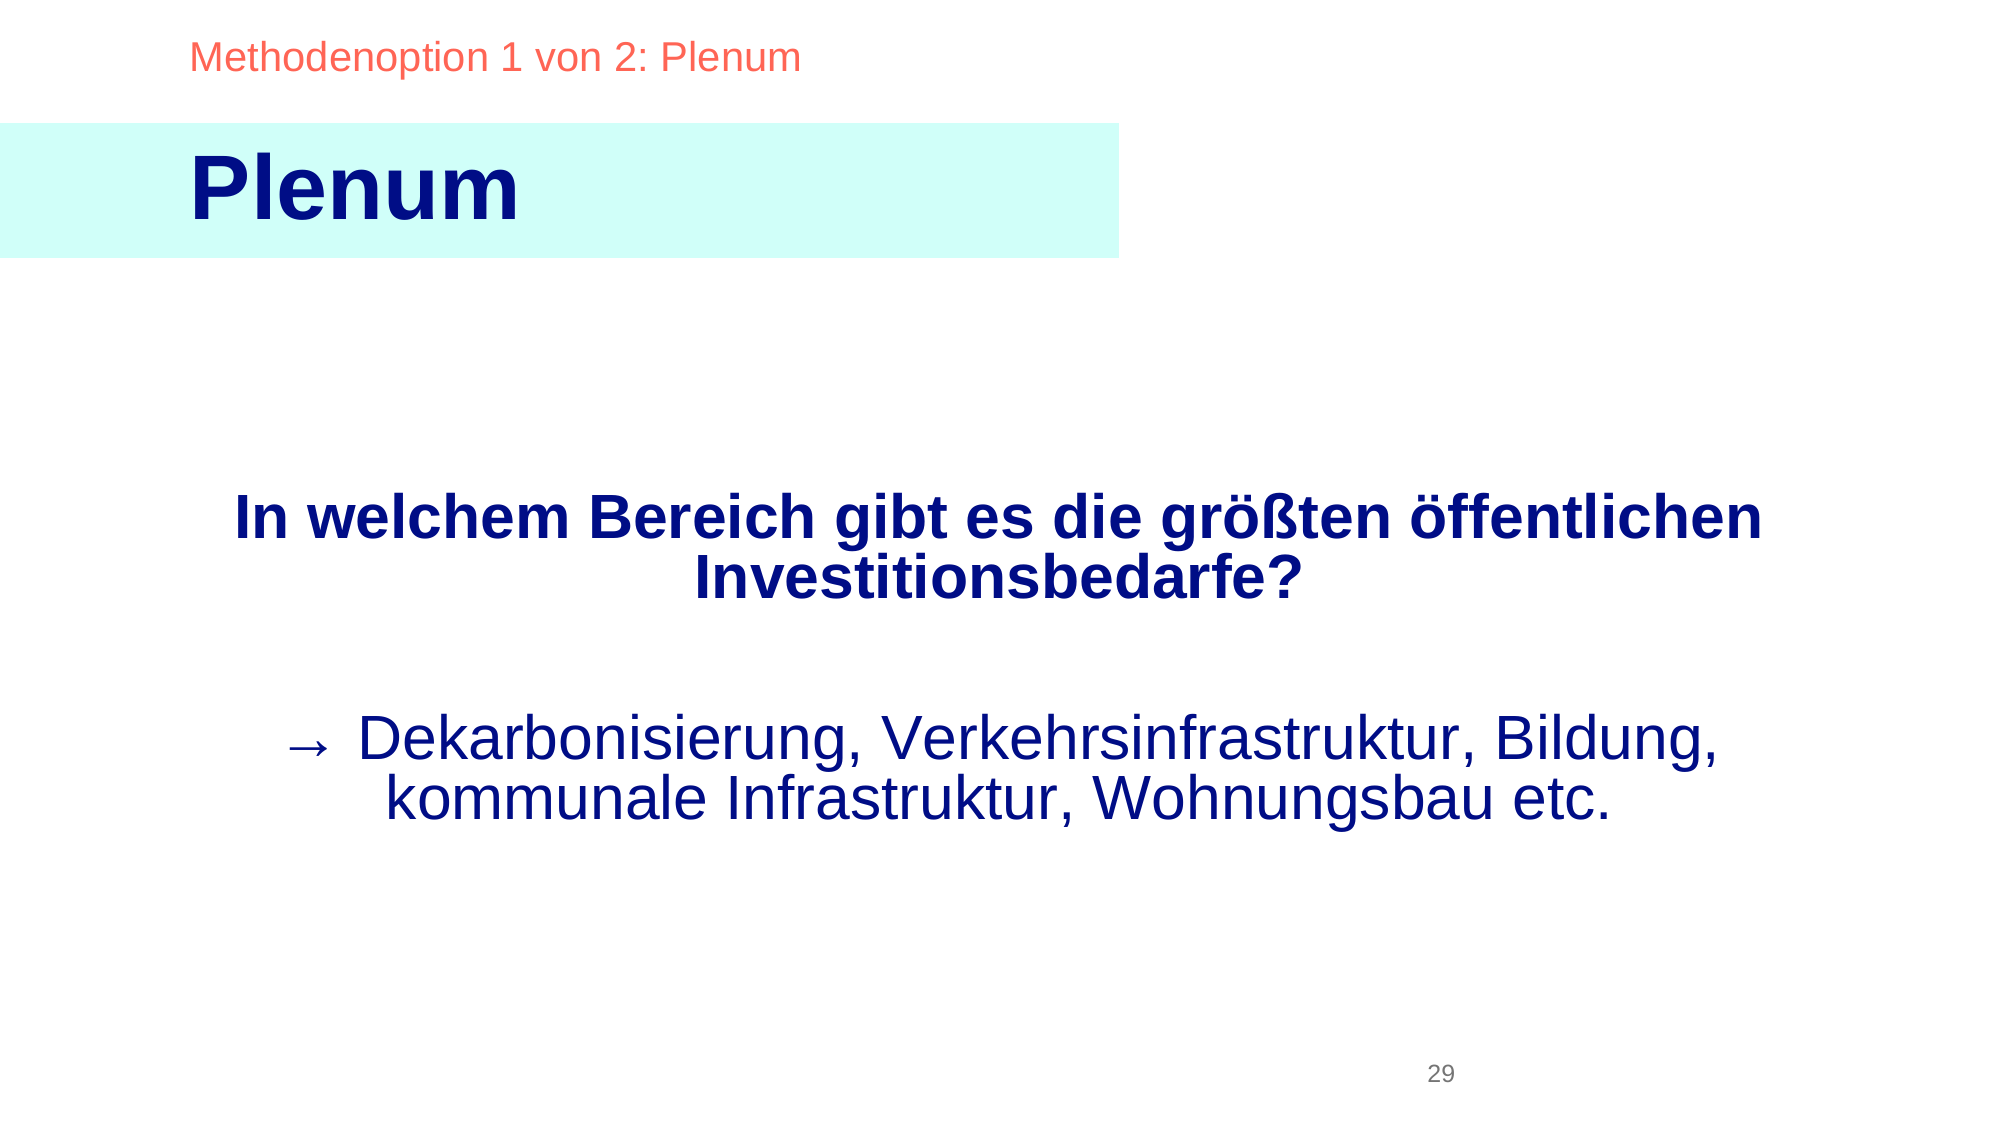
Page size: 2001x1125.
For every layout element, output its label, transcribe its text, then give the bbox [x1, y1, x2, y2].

list Plenum [137, 129, 1093, 258]
list In welchem Bereich gibt es die größten öffentlichen Investitionsbedarfe? → Dekarbonisierung, Verkehrsinfrastruktur, Bildung, kommunale Infrastruktur, Wohnungsbau etc. [137, 482, 1863, 851]
list Methodenoption 1 von 2: Plenum [137, 27, 1119, 107]
